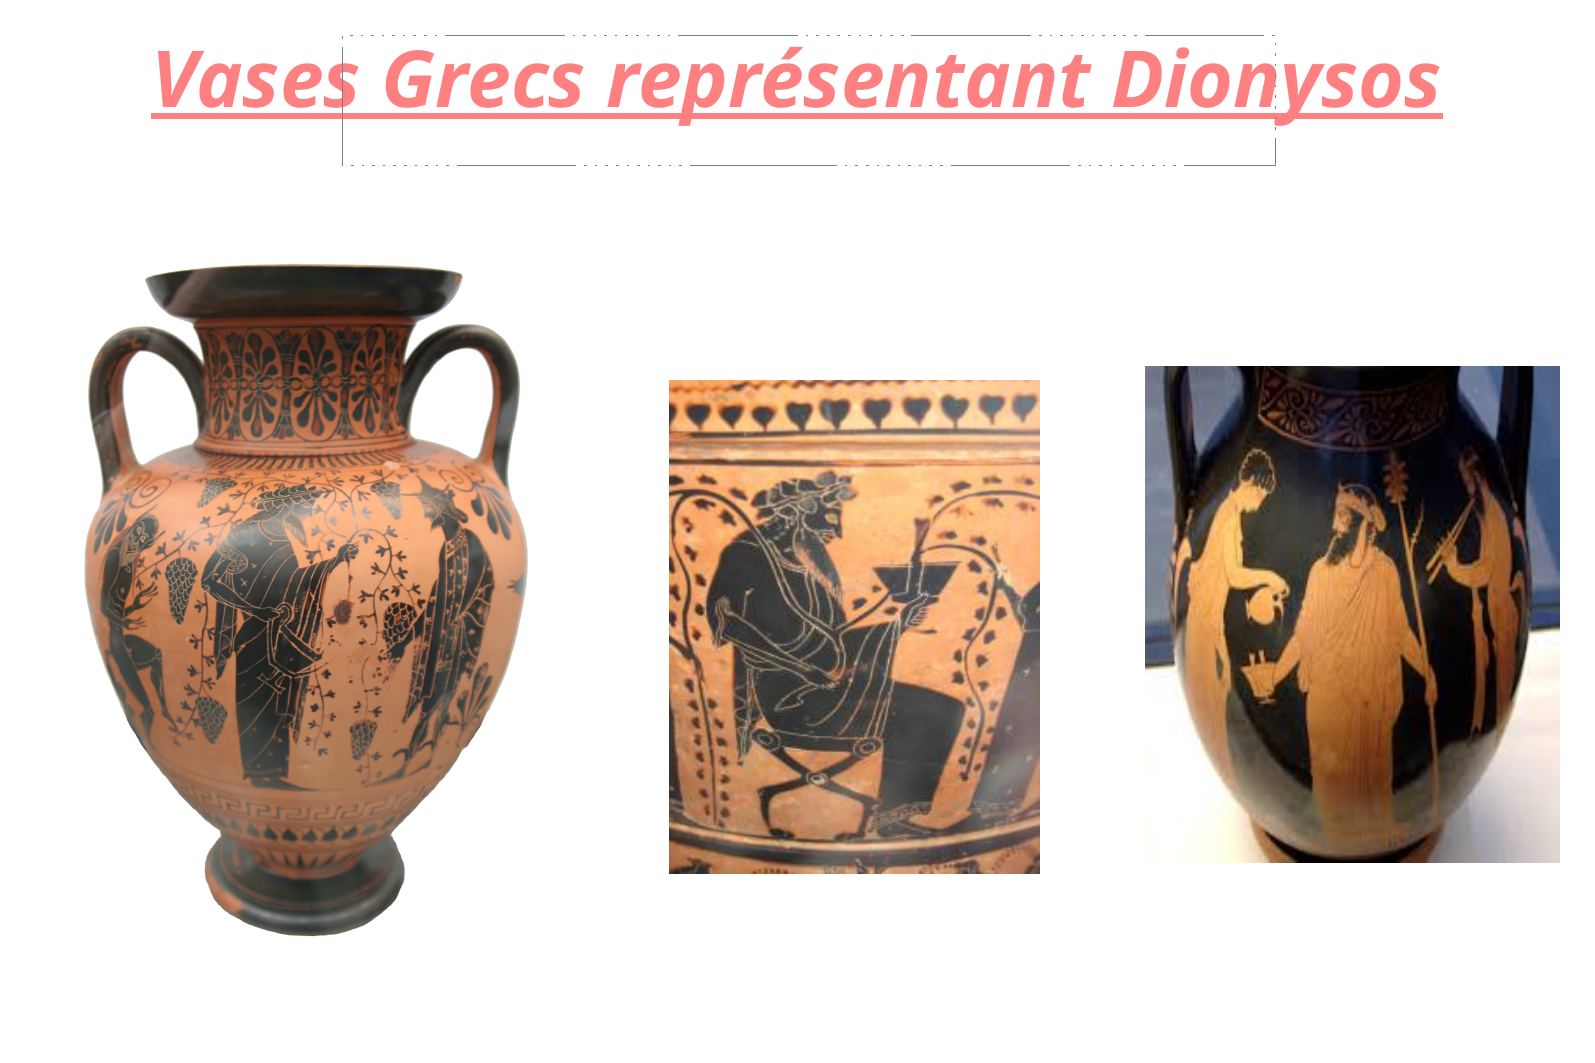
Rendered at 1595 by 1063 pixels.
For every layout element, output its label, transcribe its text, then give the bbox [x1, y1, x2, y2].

title Vases Grecs représentant Dionysos [79, 0, 1515, 166]
picture [669, 380, 1040, 875]
picture [1145, 366, 1560, 863]
picture [23, 243, 611, 945]
